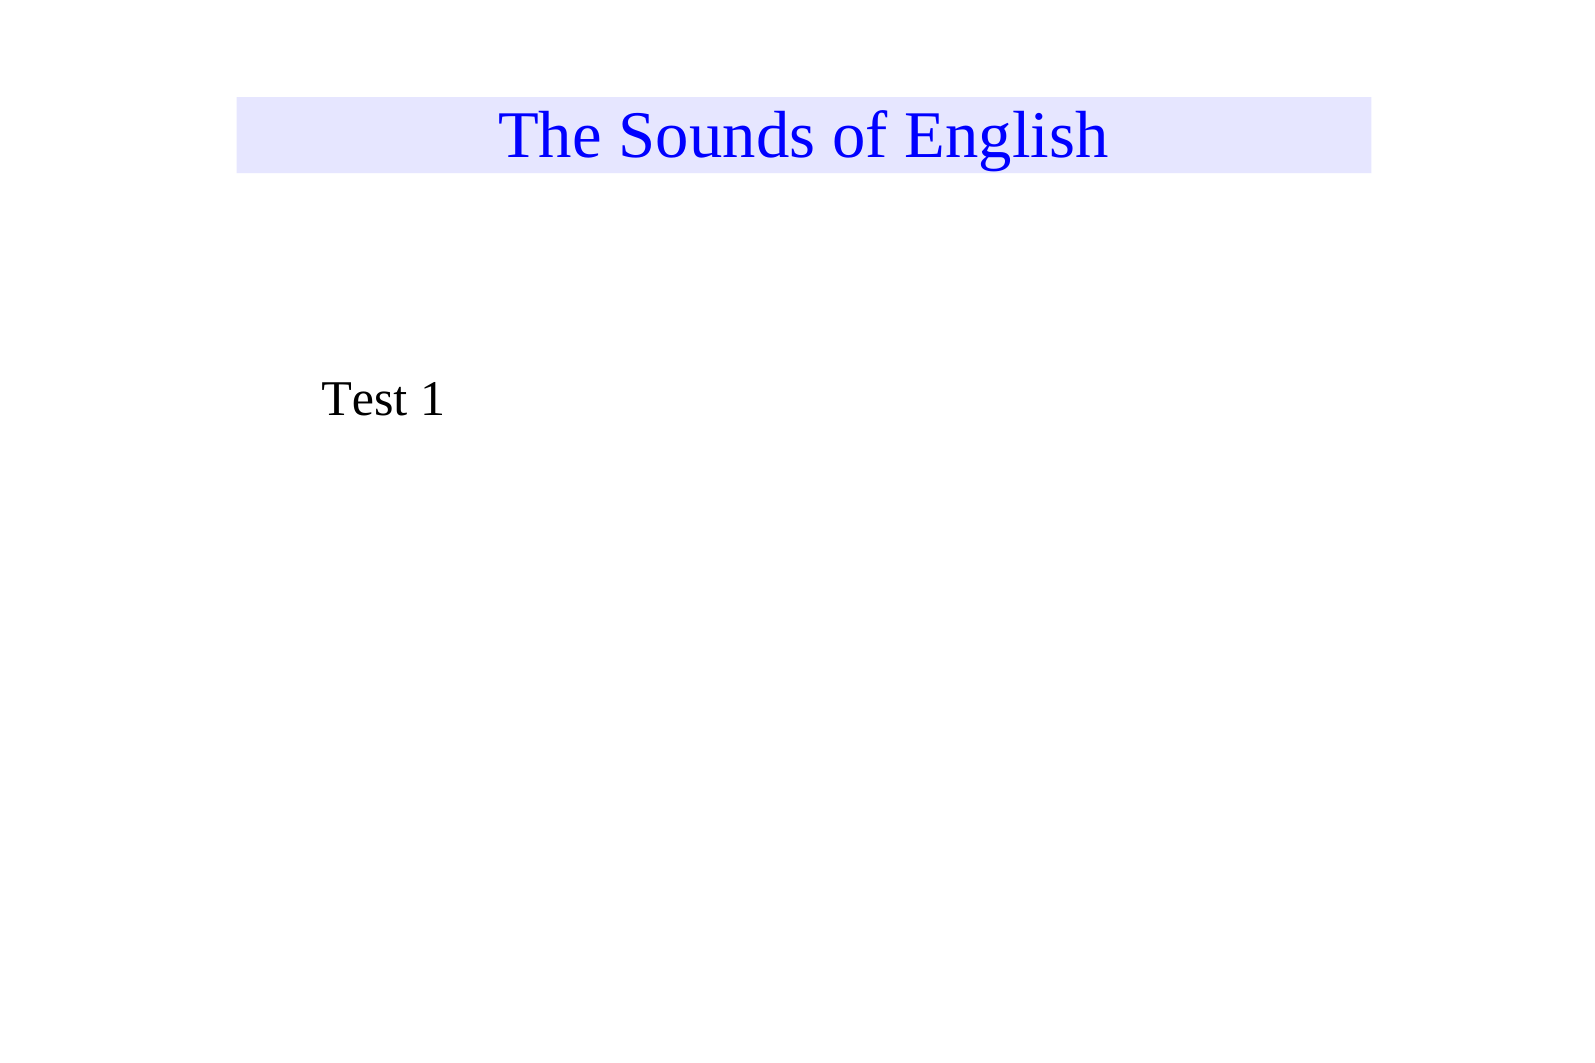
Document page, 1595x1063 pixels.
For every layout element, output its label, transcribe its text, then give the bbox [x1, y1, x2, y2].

text_box Test 1 [321, 370, 1244, 428]
text_box The Sounds of English [236, 97, 1372, 174]
